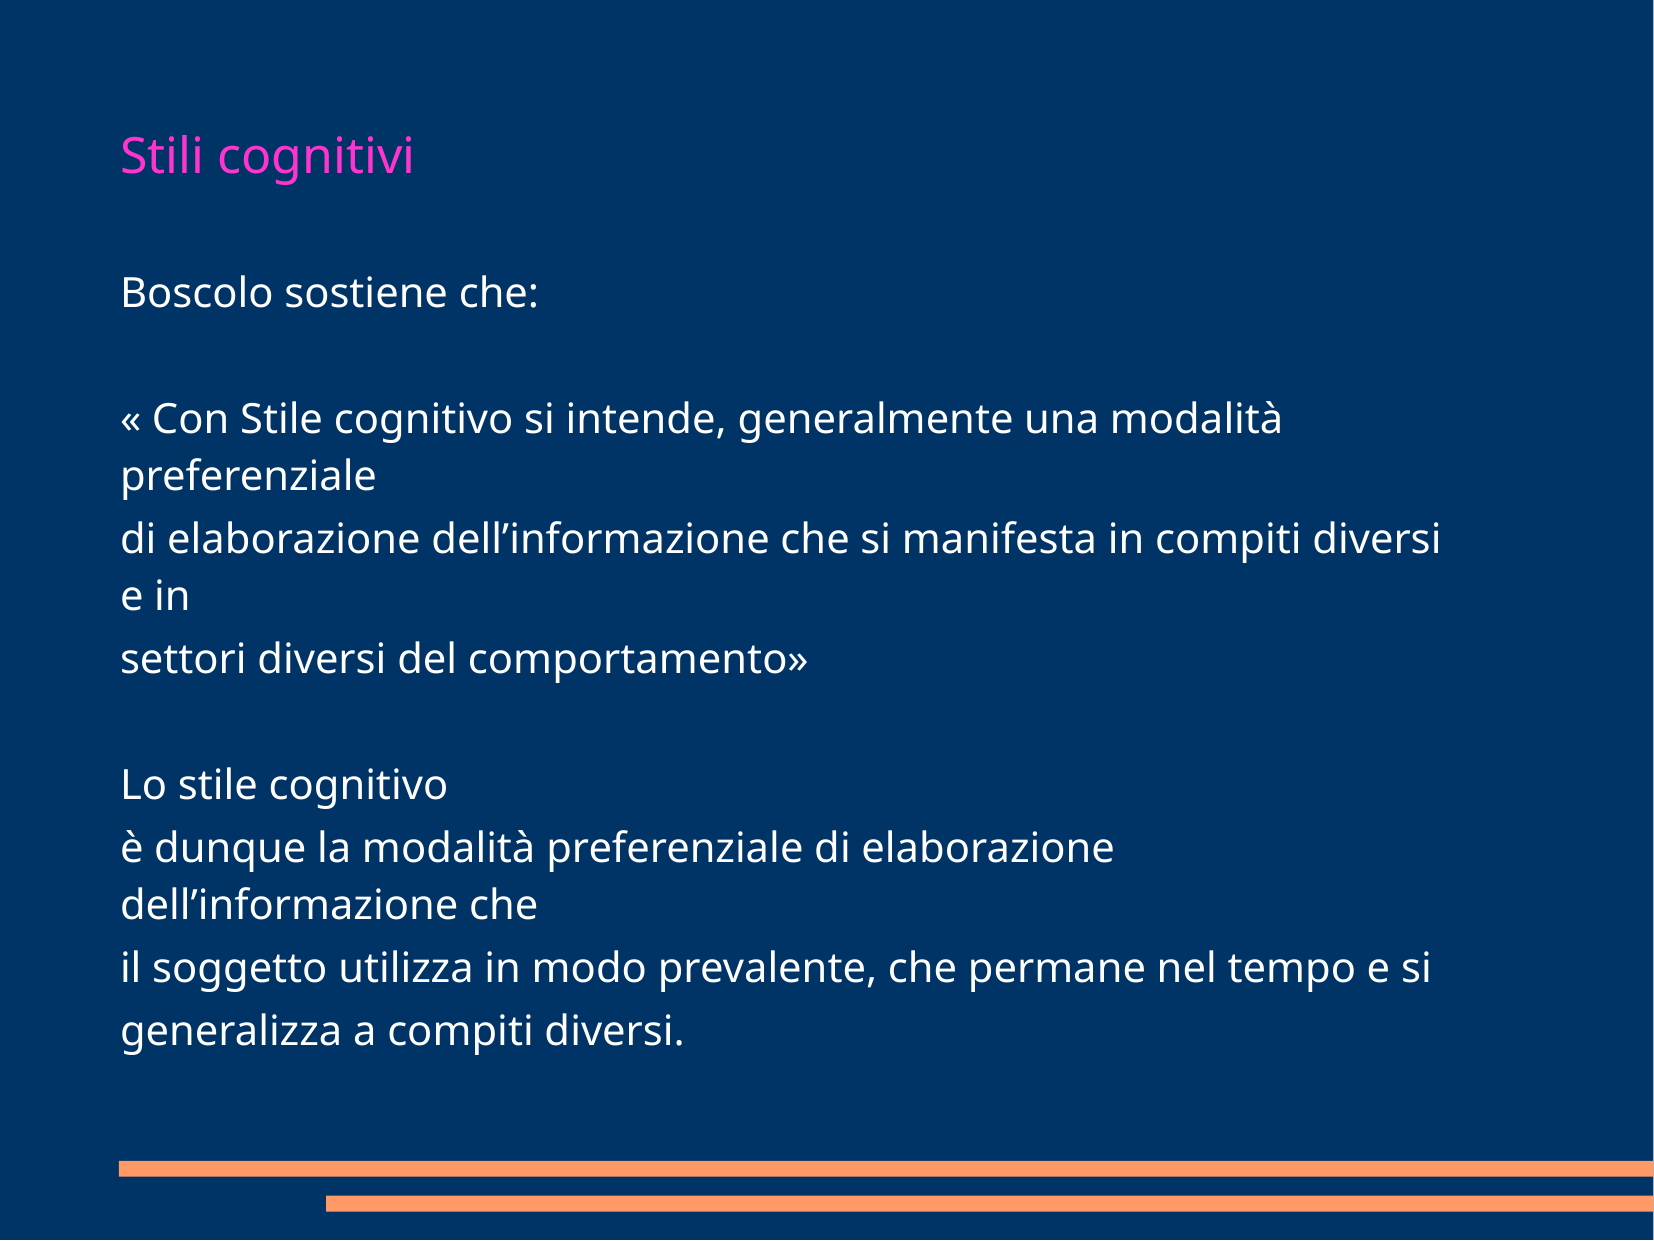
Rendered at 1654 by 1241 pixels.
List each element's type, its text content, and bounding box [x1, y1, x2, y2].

text_box Stili cognitivi Boscolo sostiene che: « Con Stile cognitivo si intende, generalmente una modalità preferenziale di elaborazione dell’informazione che si manifesta in compiti diversi e in settori diversi del comportamento» Lo stile cognitivo è dunque la modalità preferenziale di elaborazione dell’informazione che il soggetto utilizza in modo prevalente, che permane nel tempo e si generalizza a compiti diversi. Lo stile cognitivo influenza lo stile e le strategie di apprendimento, cioè le procedure che il soggetto usa per acquisire, rielaborare e utilizzare le conoscenze [105, 112, 1477, 1089]
